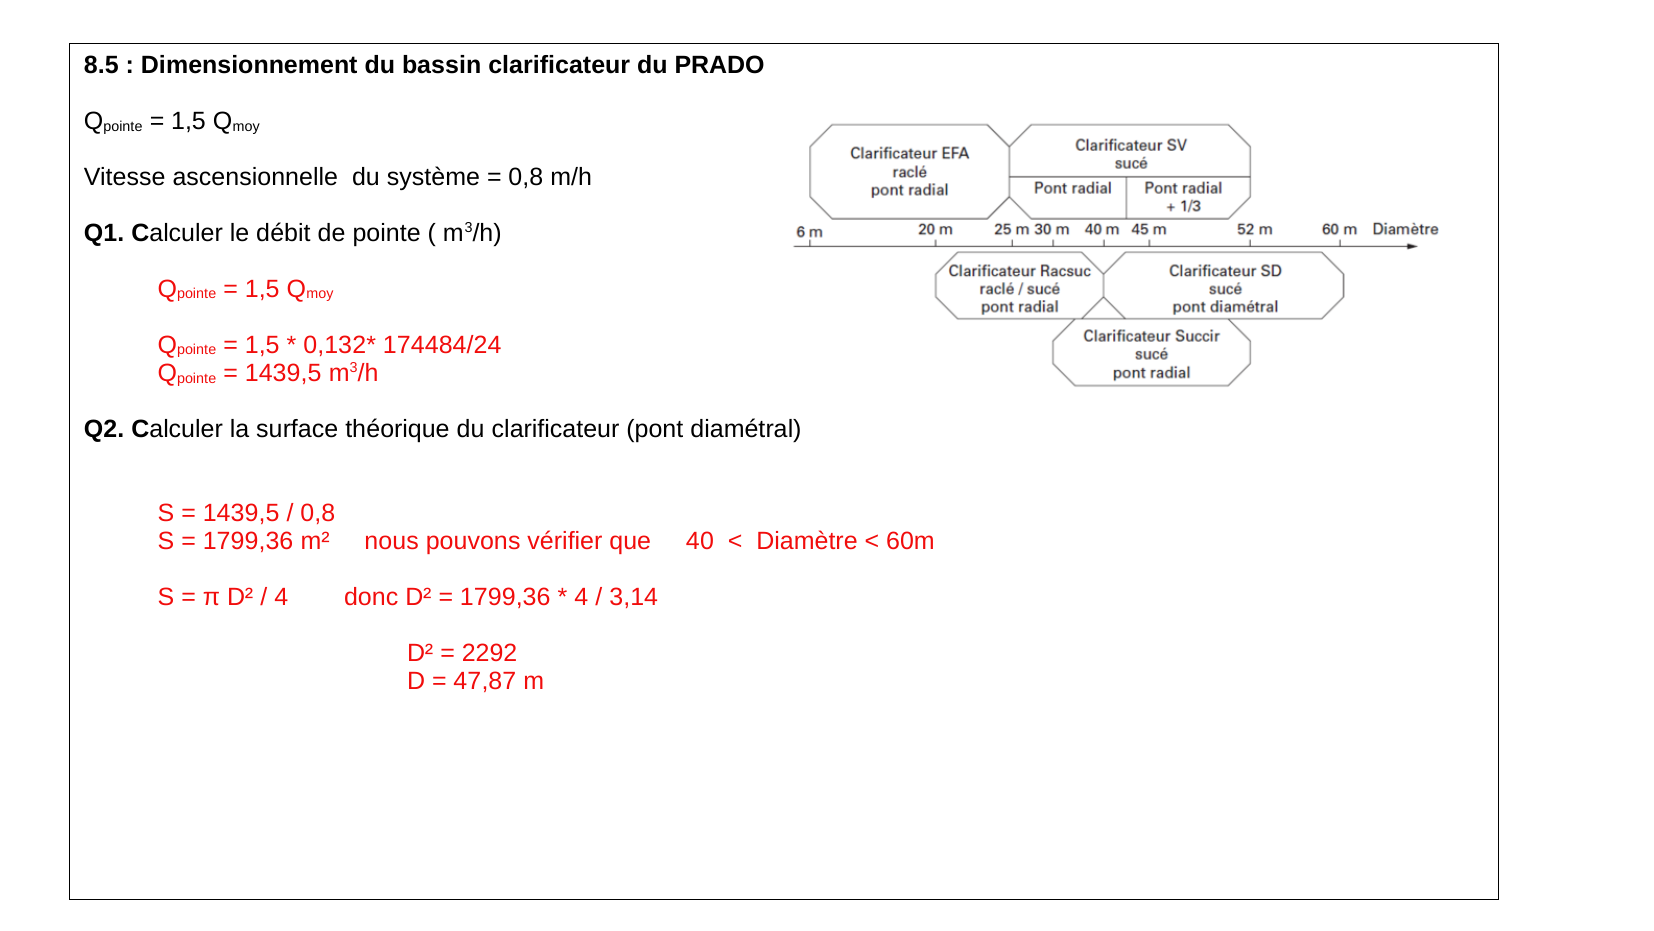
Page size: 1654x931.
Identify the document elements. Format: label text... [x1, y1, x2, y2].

picture [757, 106, 1467, 394]
text_box 8.5 : Dimensionnement du bassin clarificateur du PRADO Qpointe = 1,5 Qmoy Vitesse ascensionnelle du système = 0,8 m/h Q1. Calculer le débit de pointe ( m3/h) Qpointe = 1,5 Qmoy Qpointe = 1,5 * 0,132* 174484/24 Qpointe = 1439,5 m3/h Q2. Calculer la surface théorique du clarificateur (pont diamétral) S = 1439,5 / 0,8 S = 1799,36 m² nous pouvons vérifier que 40 < Diamètre < 60m S = π D² / 4 donc D² = 1799,36 * 4 / 3,14 D² = 2292 D = 47,87 m [69, 43, 1499, 900]
